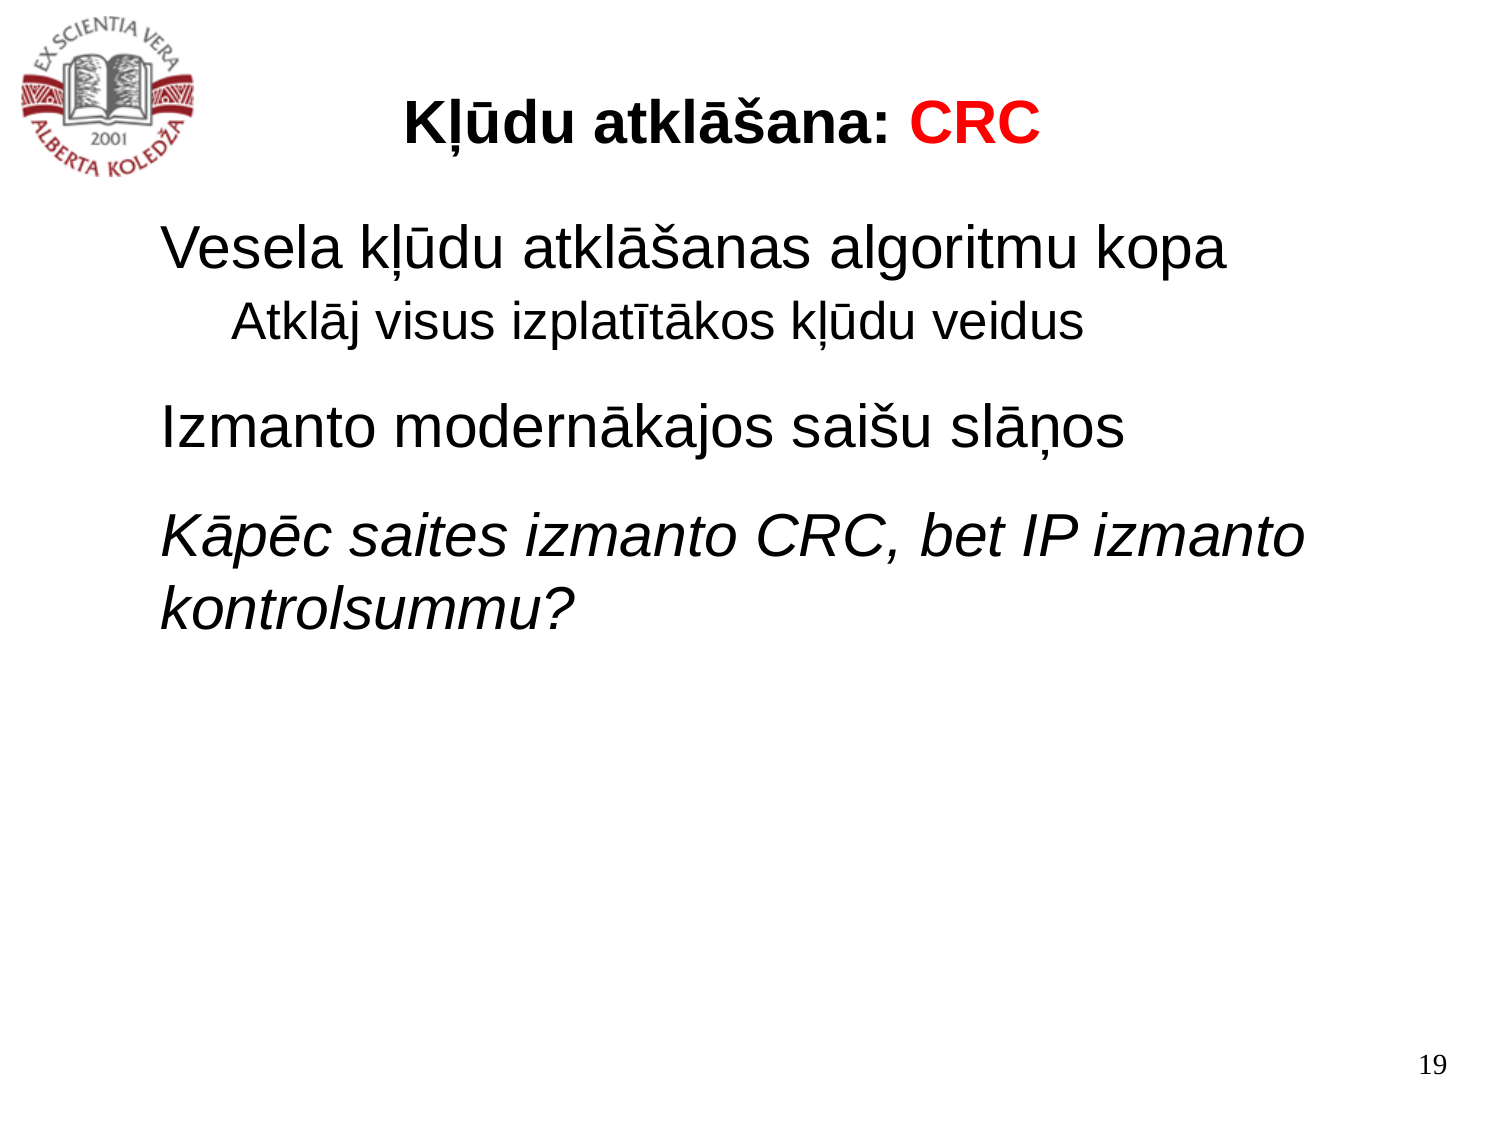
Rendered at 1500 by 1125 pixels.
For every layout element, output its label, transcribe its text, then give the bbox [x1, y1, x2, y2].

picture [21, 16, 194, 177]
list Vesela kļūdu atklāšanas algoritmu kopa Atklāj visus izplatītākos kļūdu veidus Izmanto modernākajos saišu slāņos Kāpēc saites izmanto CRC, bet IP izmanto kontrolsummu? [74, 200, 1463, 1101]
title Kļūdu atklāšana: CRC [50, 62, 1374, 175]
